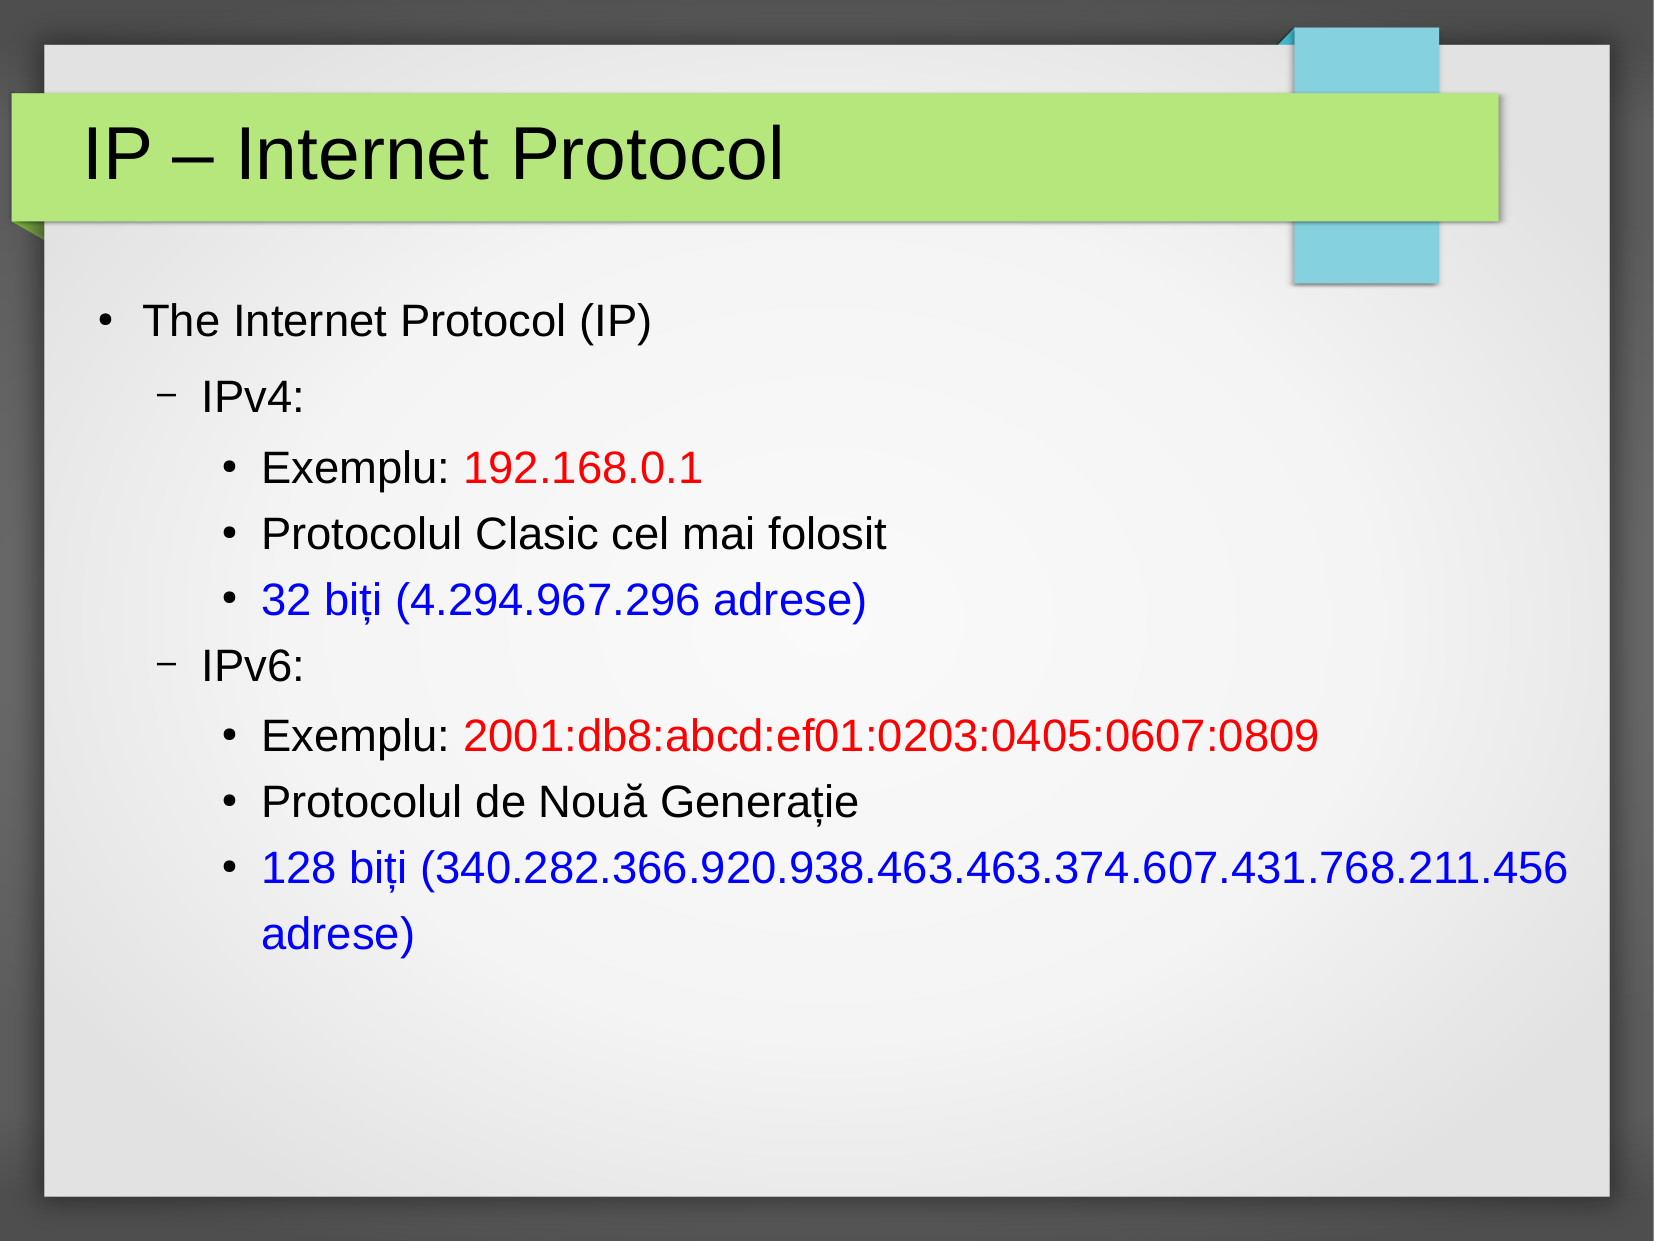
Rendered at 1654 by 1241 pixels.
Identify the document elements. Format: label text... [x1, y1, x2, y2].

picture [0, 0, 1654, 1241]
title IP – Internet Protocol [82, 94, 1264, 213]
list The Internet Protocol (IP) IPv4: Exemplu: 192.168.0.1 Protocolul Clasic cel mai folosit 32 biți (4.294.967.296 adrese) IPv6: Exemplu: 2001:db8:abcd:ef01:0203:0405:0607:0809 Protocolul de Nouă Generație 128 biți (340.282.366.920.938.463.463.374.607.431.768.211.456 adrese) [82, 295, 1571, 1015]
